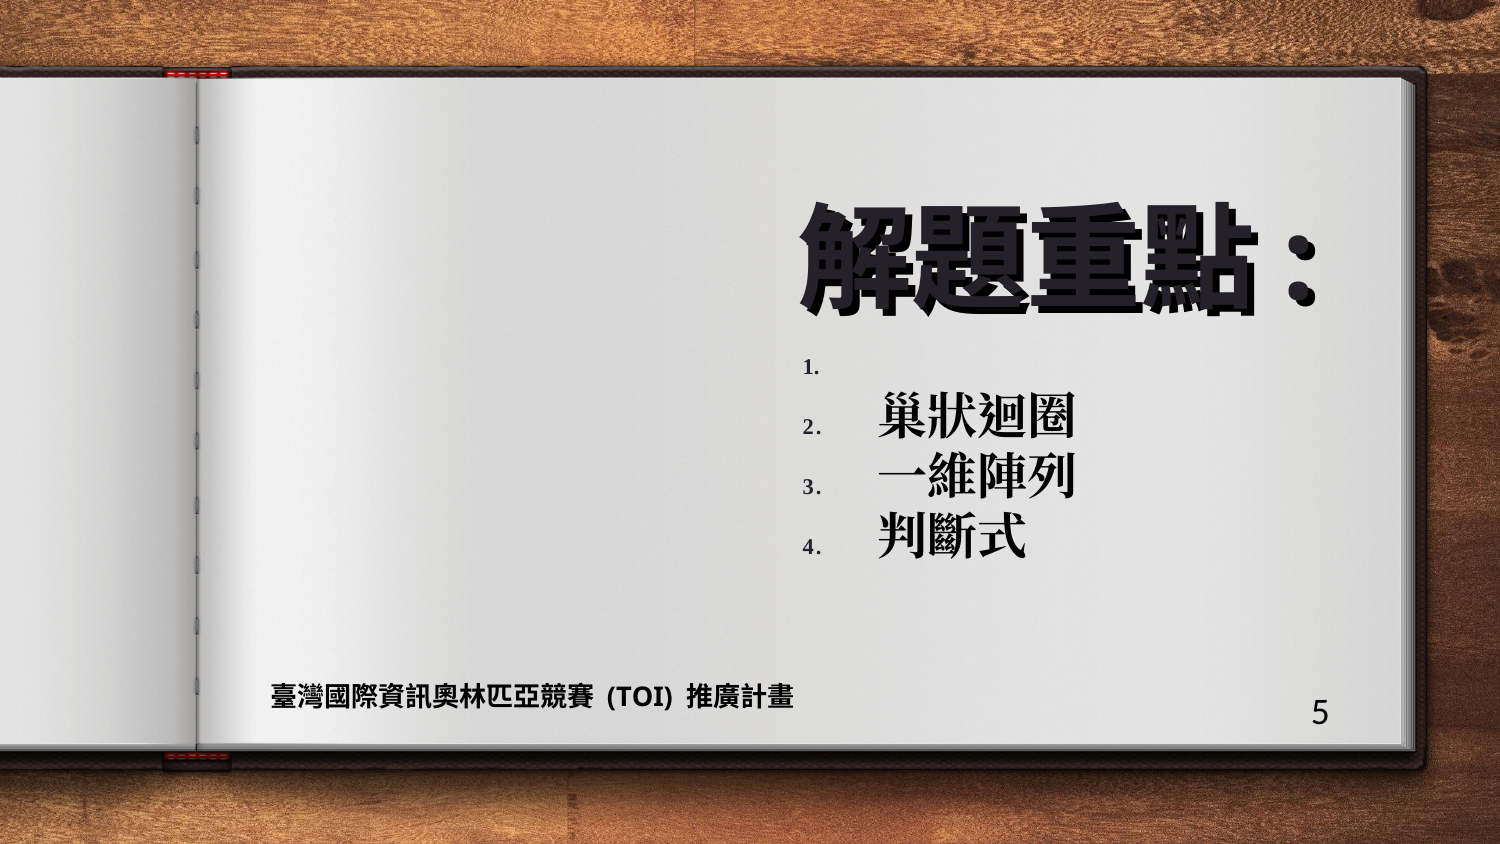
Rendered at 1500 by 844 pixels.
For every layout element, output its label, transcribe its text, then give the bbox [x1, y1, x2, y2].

title 解題重點: [782, 146, 1313, 338]
text_box 5 [1295, 672, 1386, 737]
subtitle 巢狀迴圈 一維陣列 判斷式 [787, 309, 1341, 584]
